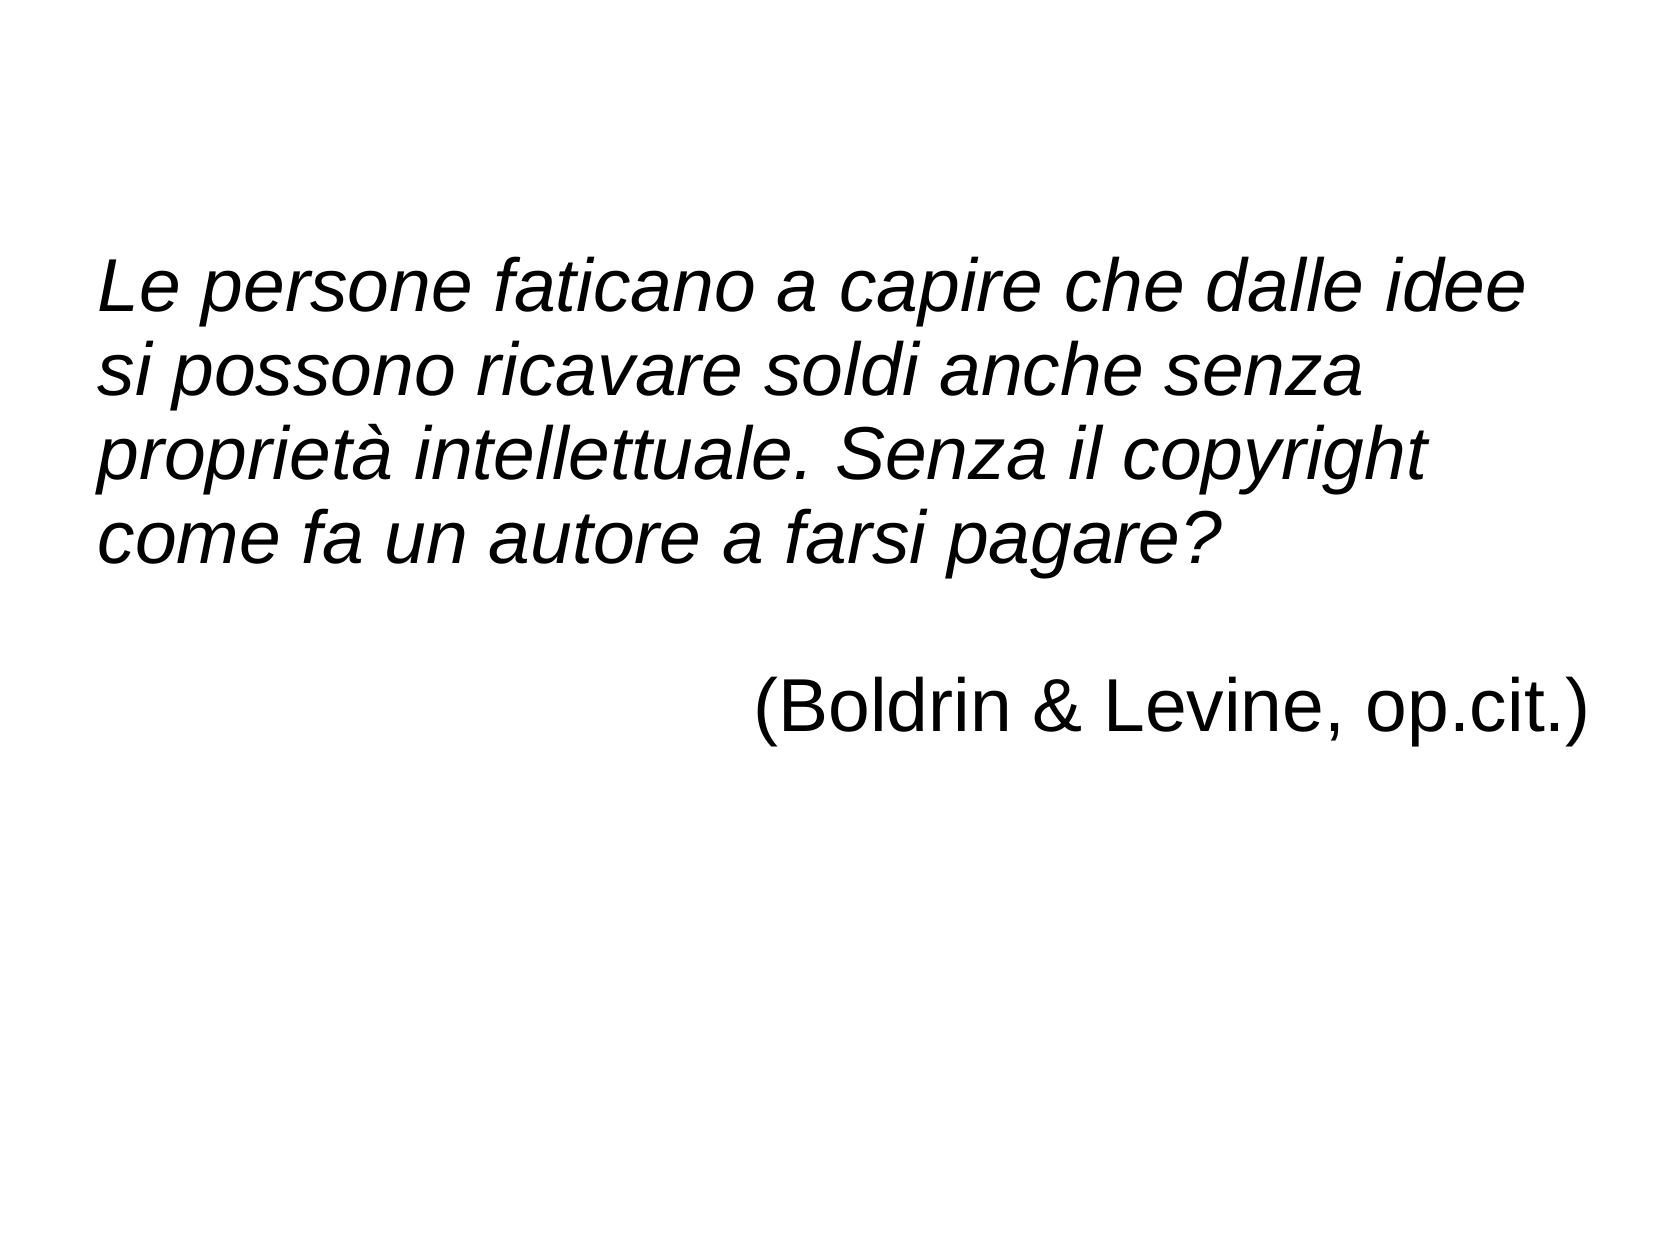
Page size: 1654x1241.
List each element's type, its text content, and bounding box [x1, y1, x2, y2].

text_box Le persone faticano a capire che dalle idee si possono ricavare soldi anche senza proprietà intellettuale. Senza il copyright come fa un autore a farsi pagare? (Boldrin & Levine, op.cit.) [82, 236, 1607, 755]
